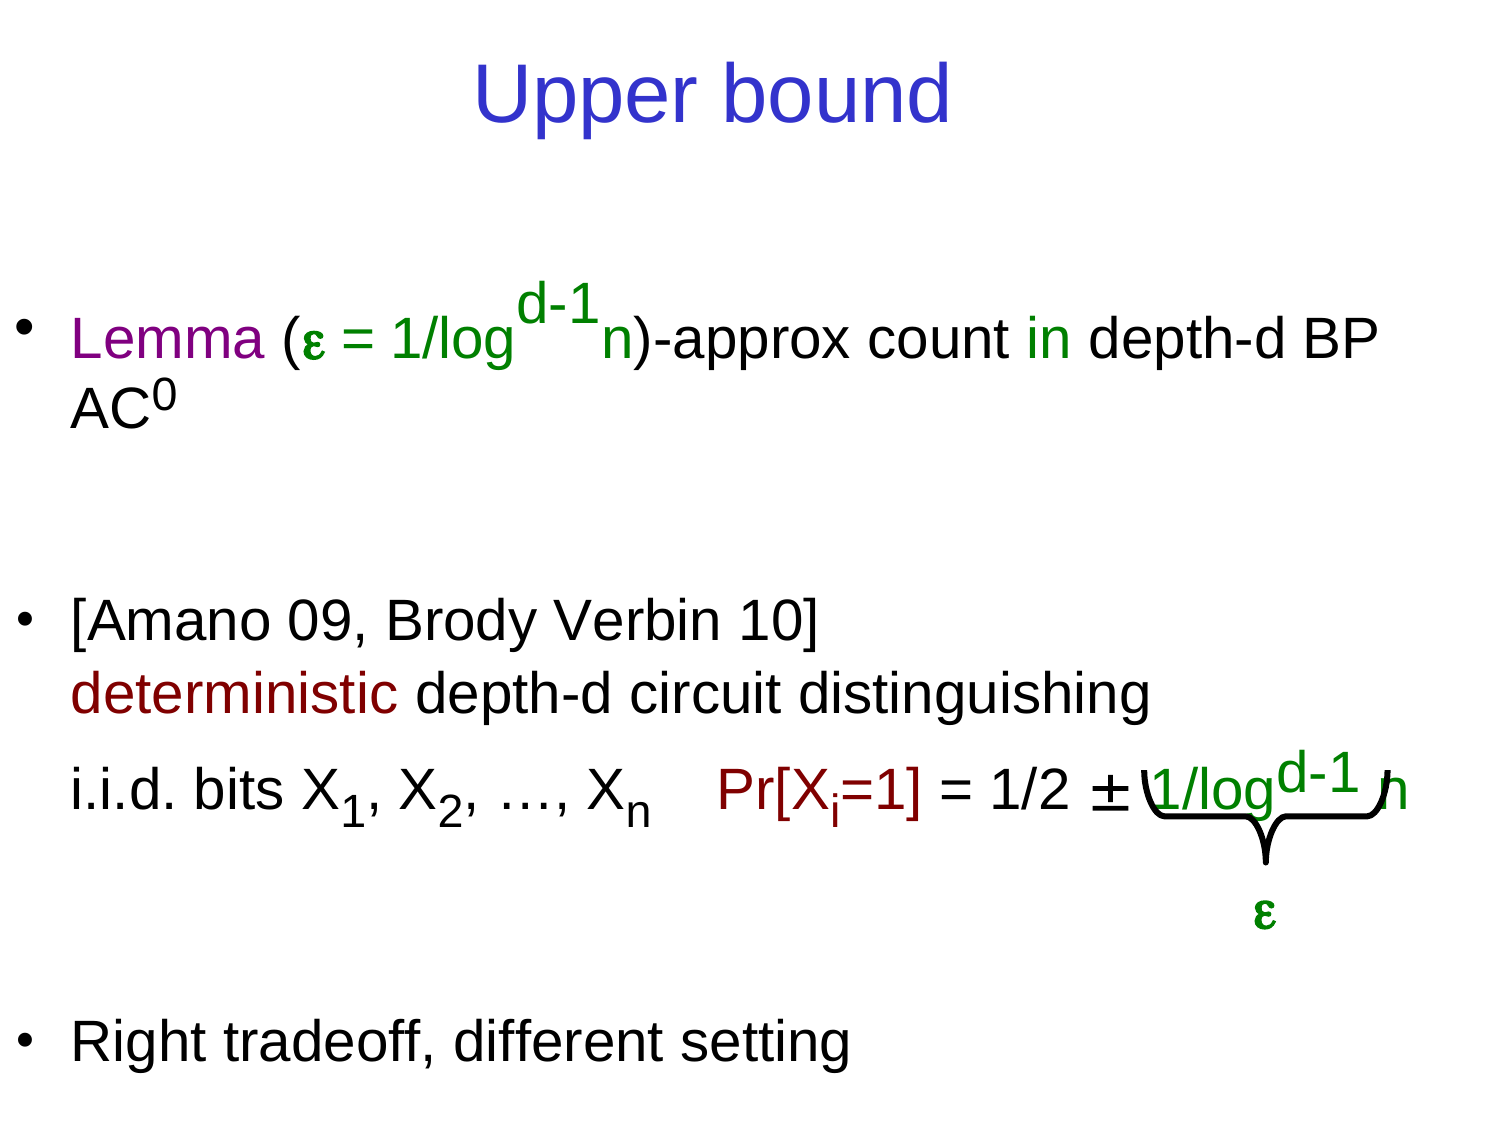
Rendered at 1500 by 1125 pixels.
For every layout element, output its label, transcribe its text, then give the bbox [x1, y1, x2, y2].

text_box  [1237, 862, 1313, 948]
list Lemma ( = 1/logd-1n)-approx count in depth-d BP AC0 [Amano 09, Brody Verbin 10] deterministic depth-d circuit distinguishing i.i.d. bits X1, X2, …, Xn Pr[Xi=1] = 1/2  1/logd-1 n Right tradeoff, different setting [0, 174, 1500, 1125]
title Upper bound [75, 0, 1351, 174]
